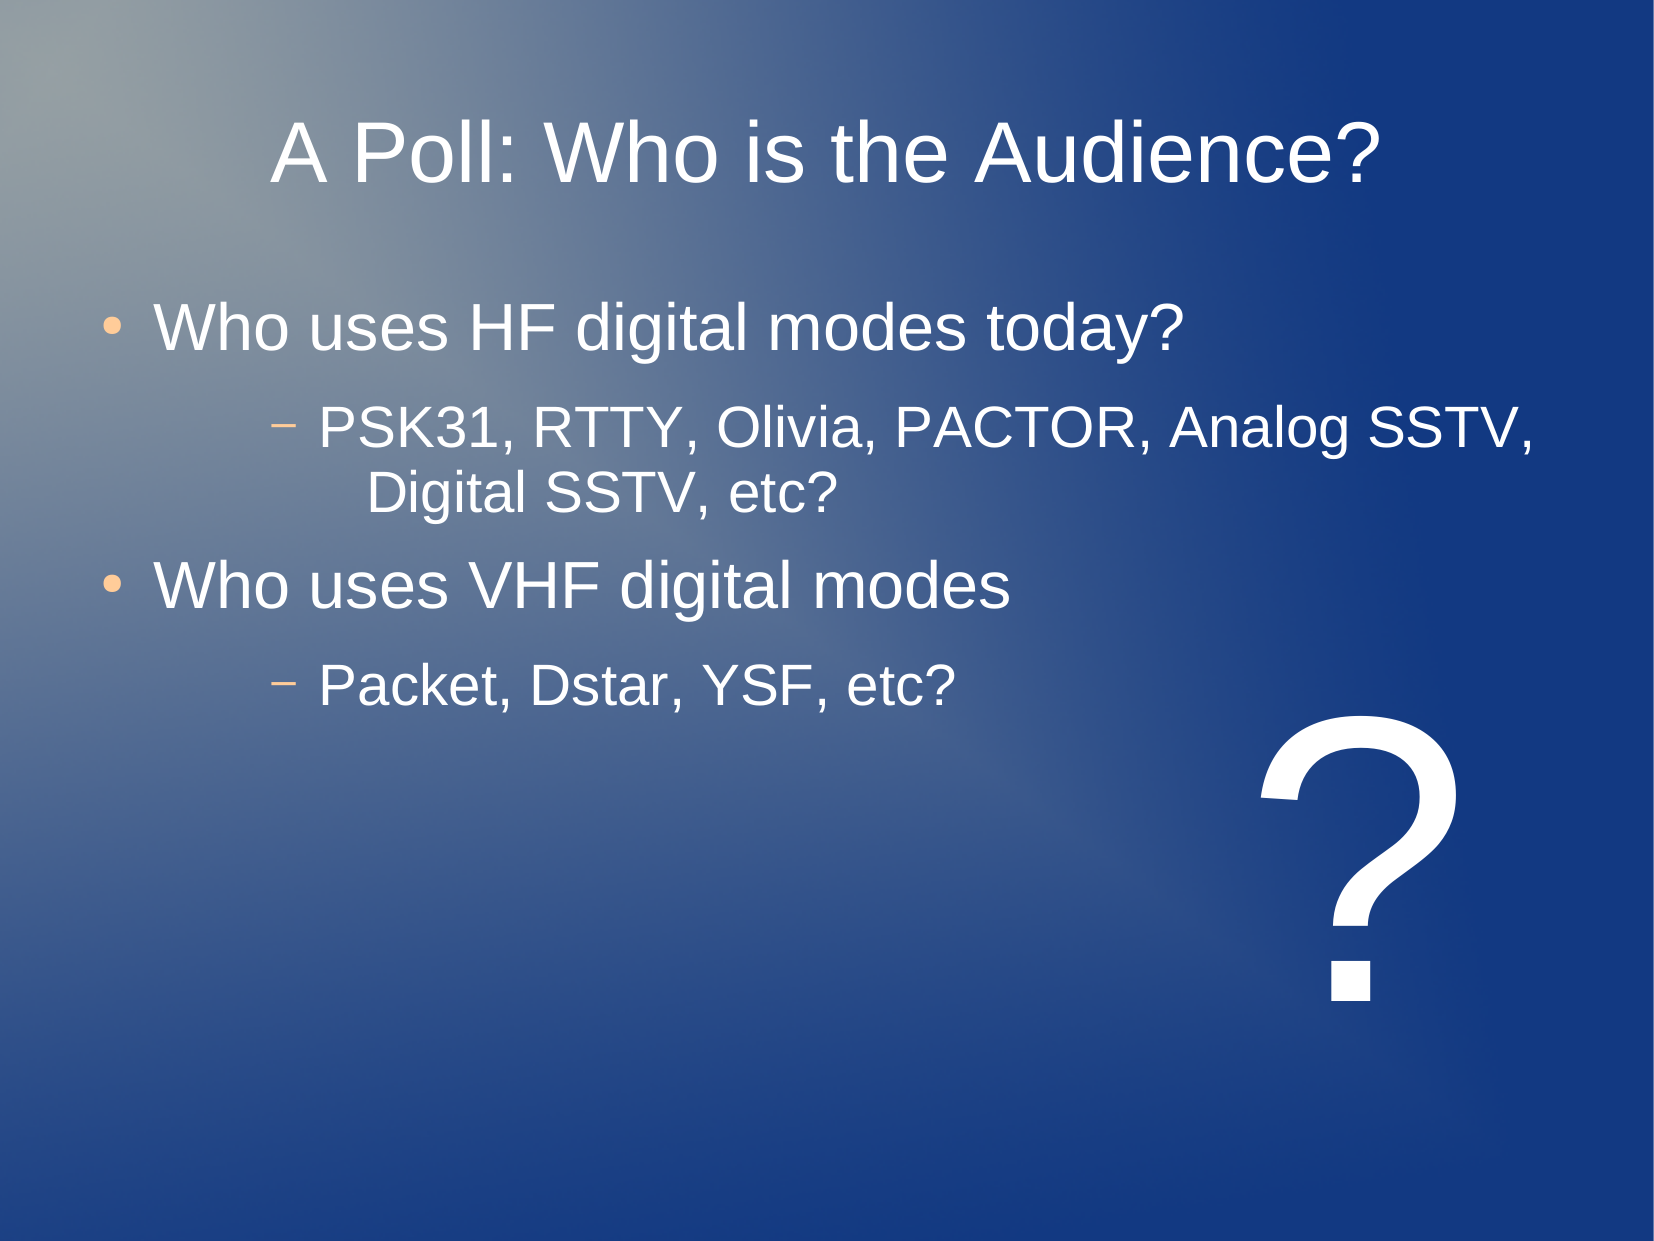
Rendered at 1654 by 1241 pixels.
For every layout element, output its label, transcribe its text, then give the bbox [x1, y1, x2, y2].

picture [0, 0, 1654, 1241]
list Who uses HF digital modes today? PSK31, RTTY, Olivia, PACTOR, Analog SSTV, Digital SSTV, etc? Who uses VHF digital modes Packet, Dstar, YSF, etc? [82, 290, 1571, 1109]
text_box ? [1048, 624, 1456, 1096]
title A Poll: Who is the Audience? [82, 49, 1571, 257]
